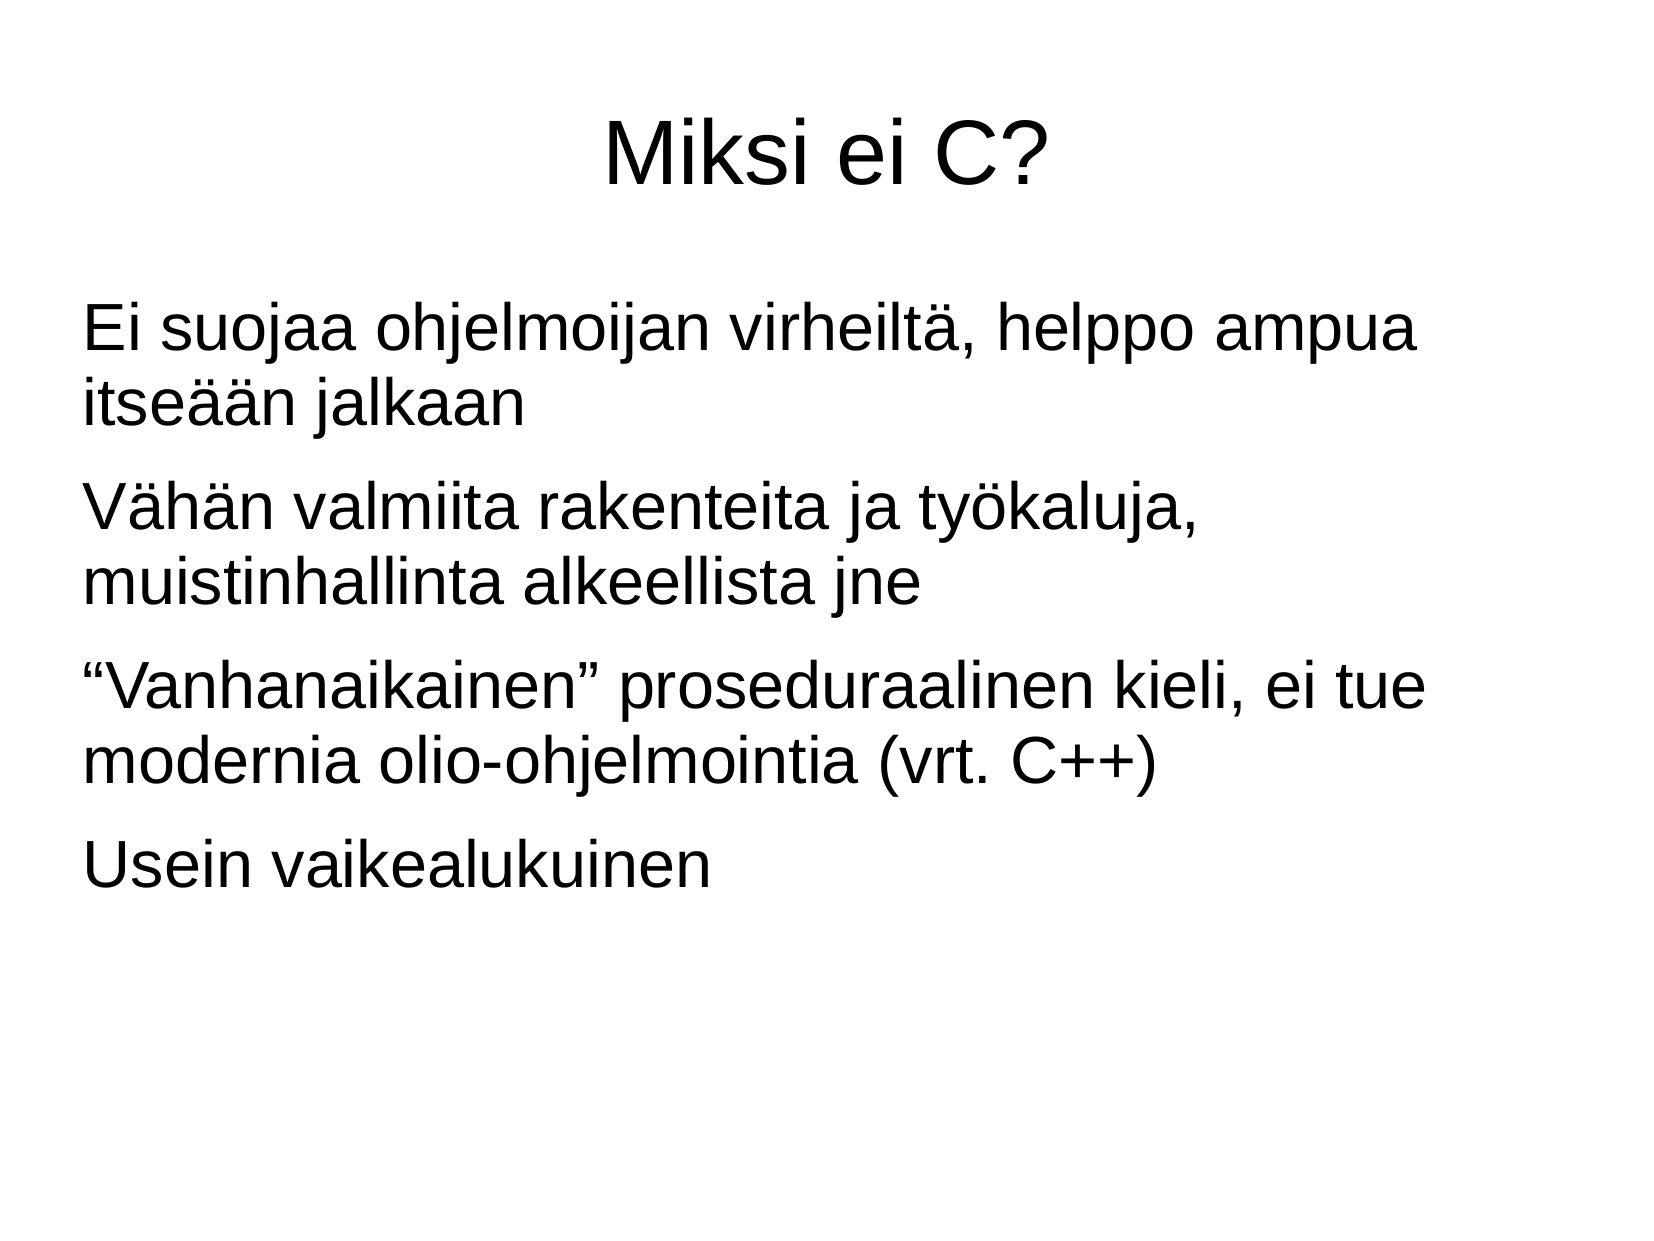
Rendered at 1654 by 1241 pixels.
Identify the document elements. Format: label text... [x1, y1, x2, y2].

list Ei suojaa ohjelmoijan virheiltä, helppo ampua itseään jalkaan Vähän valmiita rakenteita ja työkaluja, muistinhallinta alkeellista jne “Vanhanaikainen” proseduraalinen kieli, ei tue modernia olio-ohjelmointia (vrt. C++) Usein vaikealukuinen [82, 290, 1571, 1094]
title Miksi ei C? [82, 56, 1571, 250]
